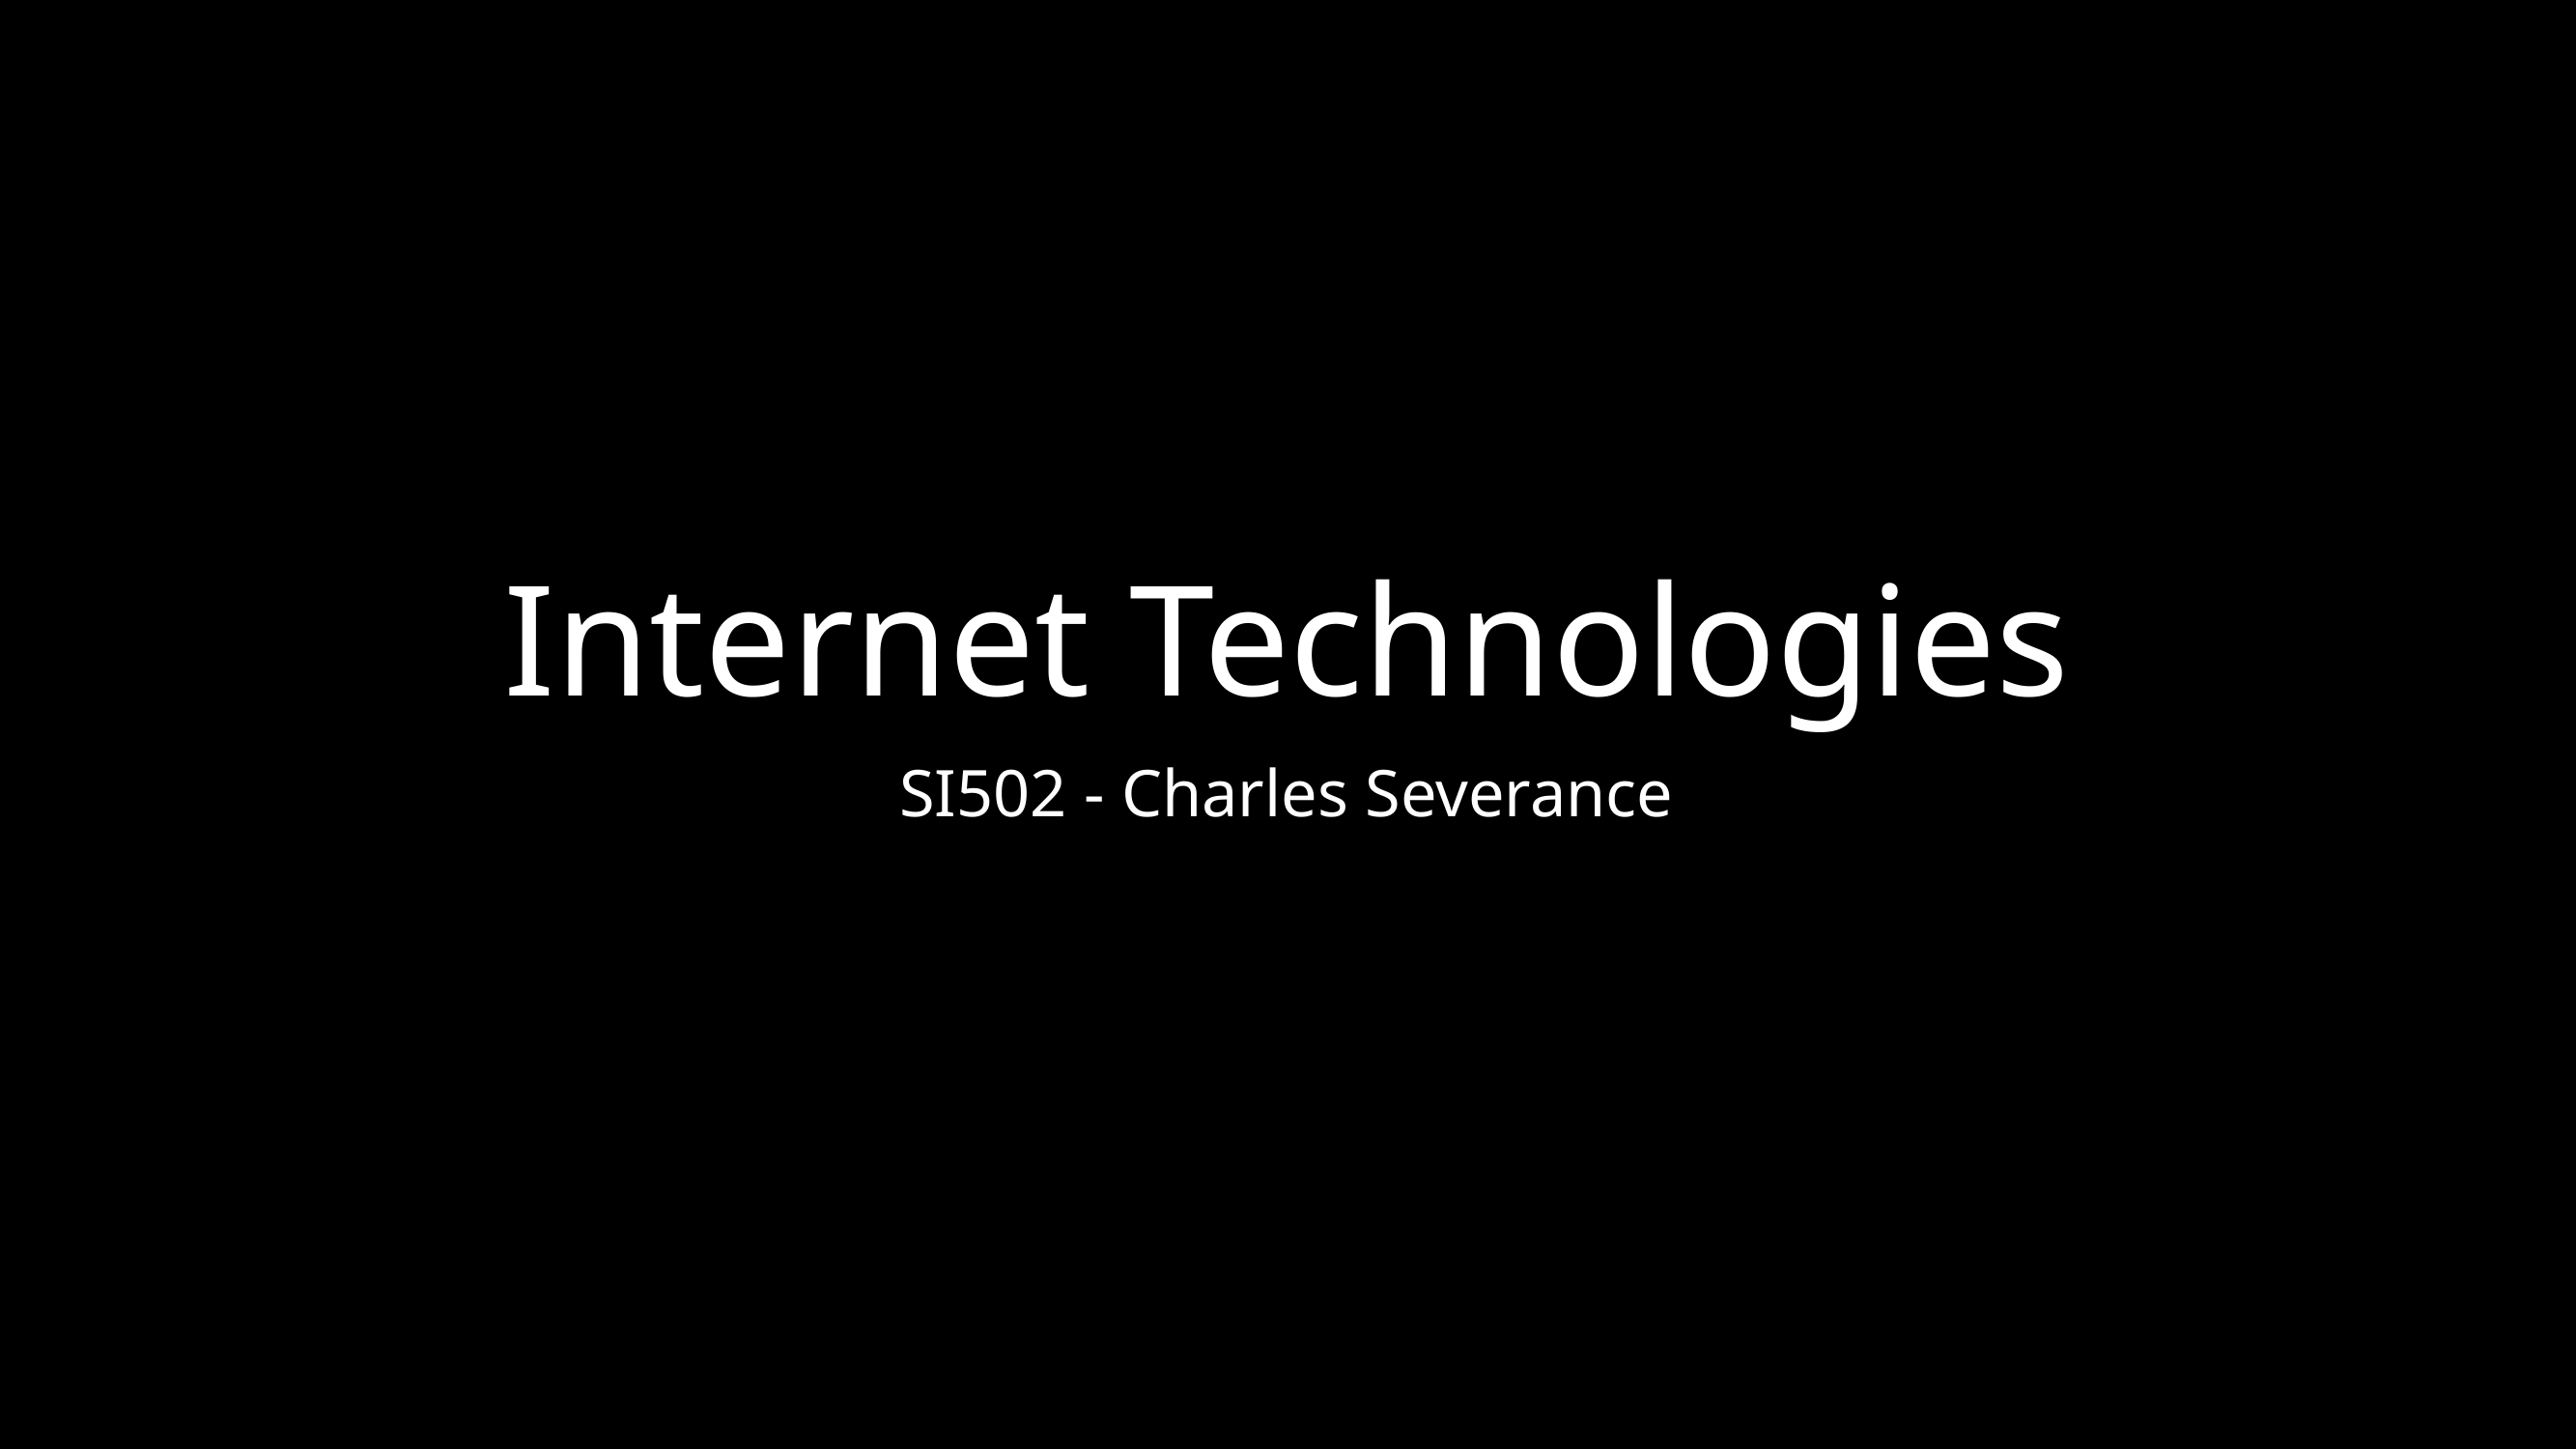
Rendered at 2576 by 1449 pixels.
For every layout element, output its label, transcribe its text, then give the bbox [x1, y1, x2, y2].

list SI502 - Charles Severance [183, 746, 2392, 914]
title Internet Technologies [183, 243, 2392, 733]
